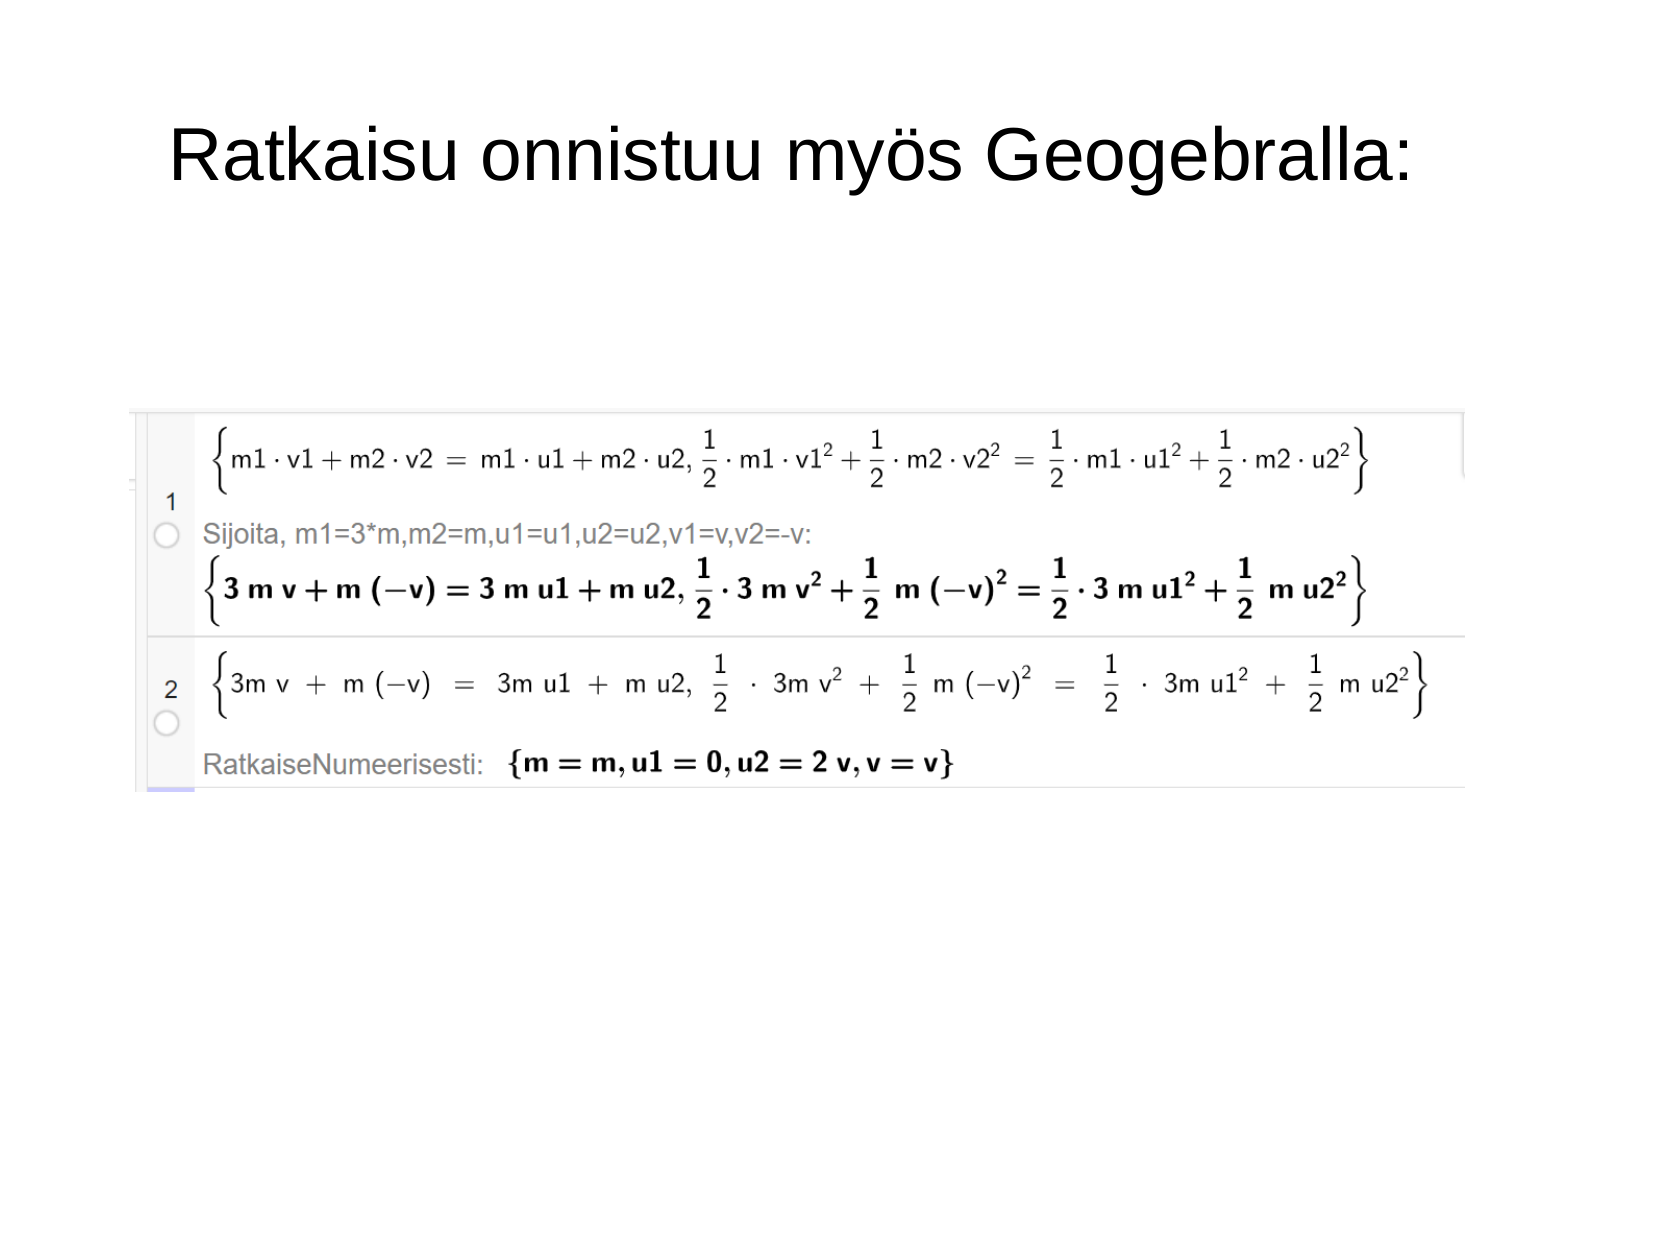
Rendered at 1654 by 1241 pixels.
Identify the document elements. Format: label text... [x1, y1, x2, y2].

text_box Ratkaisu onnistuu myös Geogebralla: [153, 106, 1431, 205]
picture [129, 408, 1465, 792]
